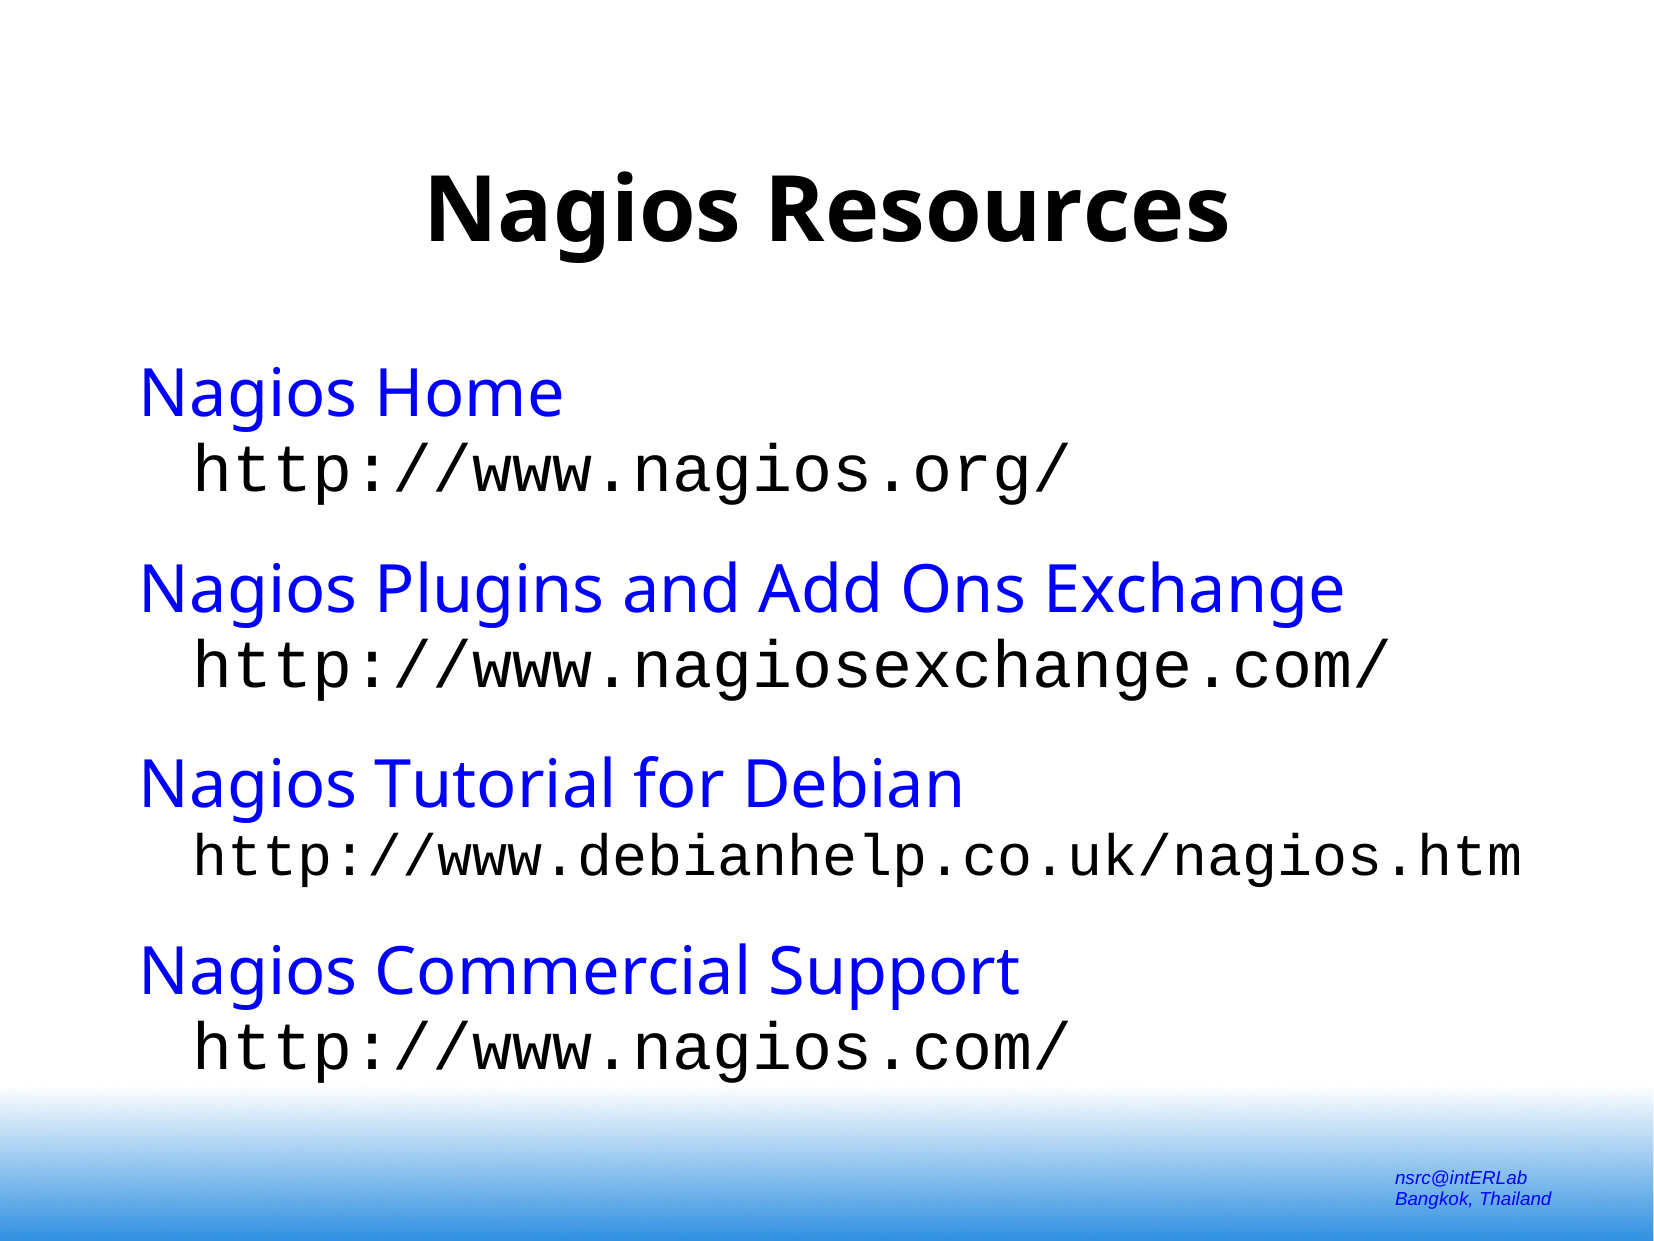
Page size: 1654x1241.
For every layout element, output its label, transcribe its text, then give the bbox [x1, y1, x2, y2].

picture [0, 1083, 1654, 1241]
title Nagios Resources [121, 102, 1534, 310]
list Nagios Home http://www.nagios.org/ Nagios Plugins and Add Ons Exchange http://www.nagiosexchange.com/ Nagios Tutorial for Debian http://www.debianhelp.co.uk/nagios.htm Nagios Commercial Support http://www.nagios.com/ [121, 344, 1571, 1127]
